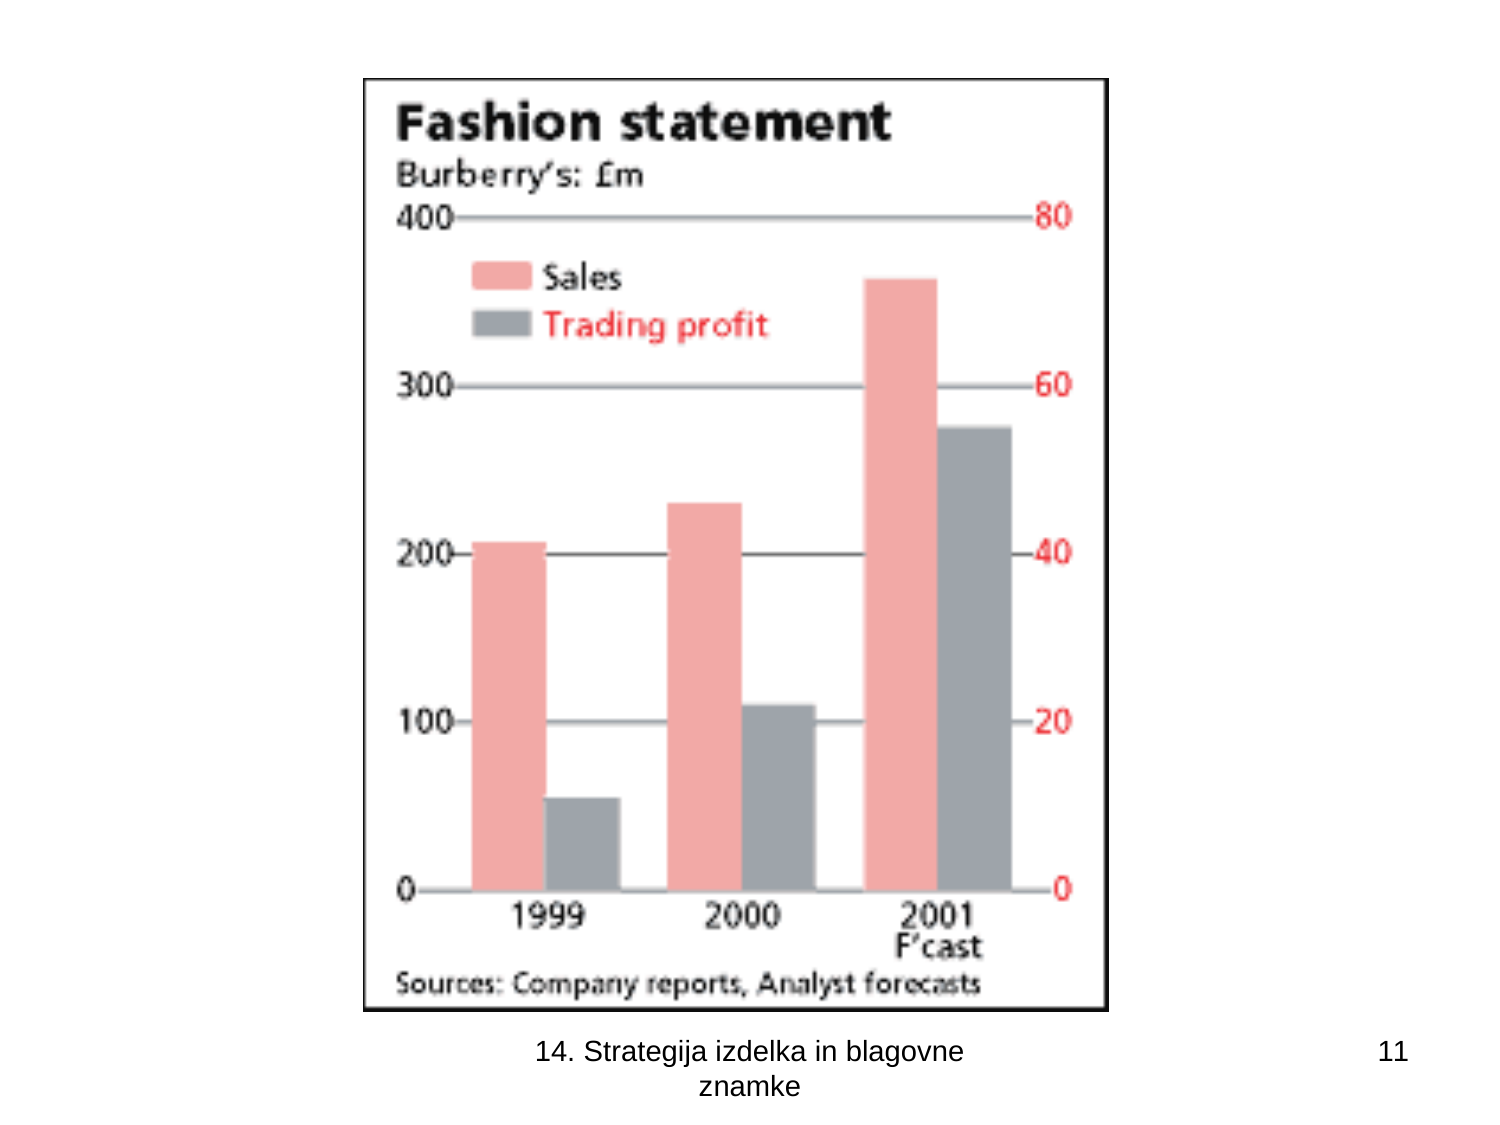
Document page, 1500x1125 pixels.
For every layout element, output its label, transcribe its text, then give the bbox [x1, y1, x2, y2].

text_box <number> [1074, 1024, 1426, 1103]
picture [363, 78, 1109, 1012]
text_box 14. Strategija izdelka in blagovne znamke [512, 1024, 988, 1103]
